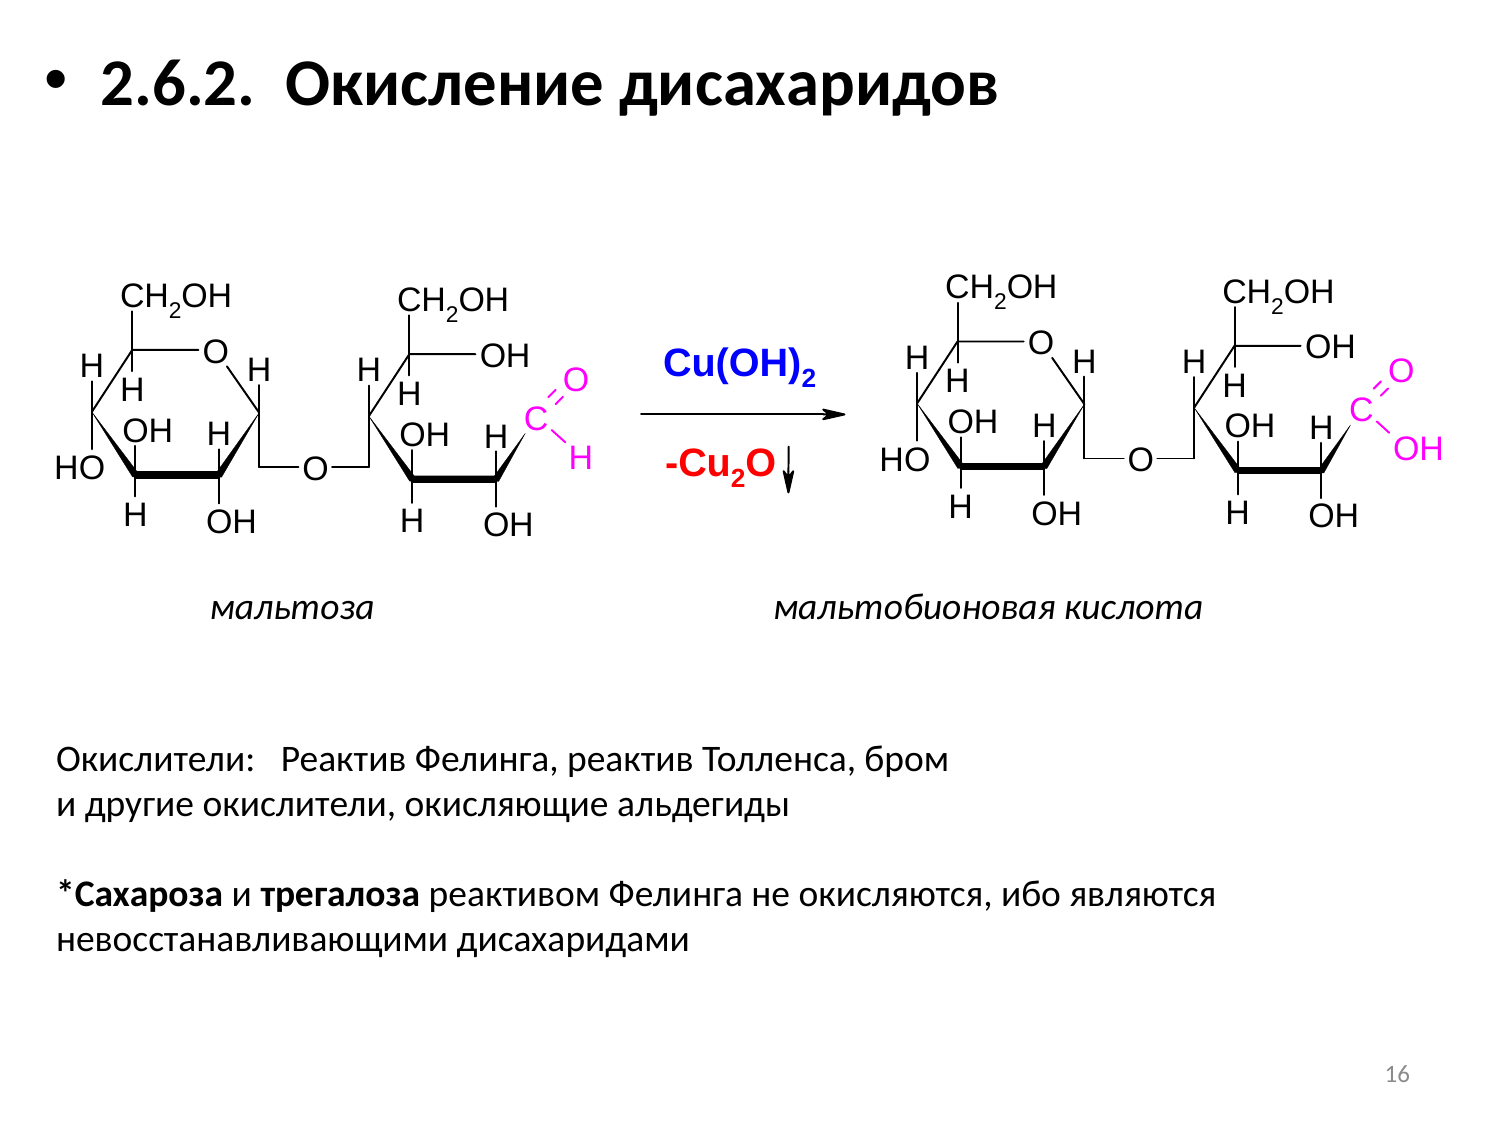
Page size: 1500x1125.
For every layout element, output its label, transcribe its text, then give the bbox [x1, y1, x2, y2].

slide_number <номер> [1074, 1042, 1425, 1103]
text_box Окислители: Реактив Фелинга, реактив Толленса, бром и другие окислители, окисляющие альдегиды *Сахароза и трегалоза реактивом Фелинга не окисляются, ибо являются невосстанавливающими дисахаридами [41, 726, 1436, 967]
list 2.6.2. Окисление дисахаридов [29, 30, 1080, 601]
chart [49, 267, 1451, 551]
text_box мальтоза мальтобионовая кислота [194, 574, 1435, 635]
